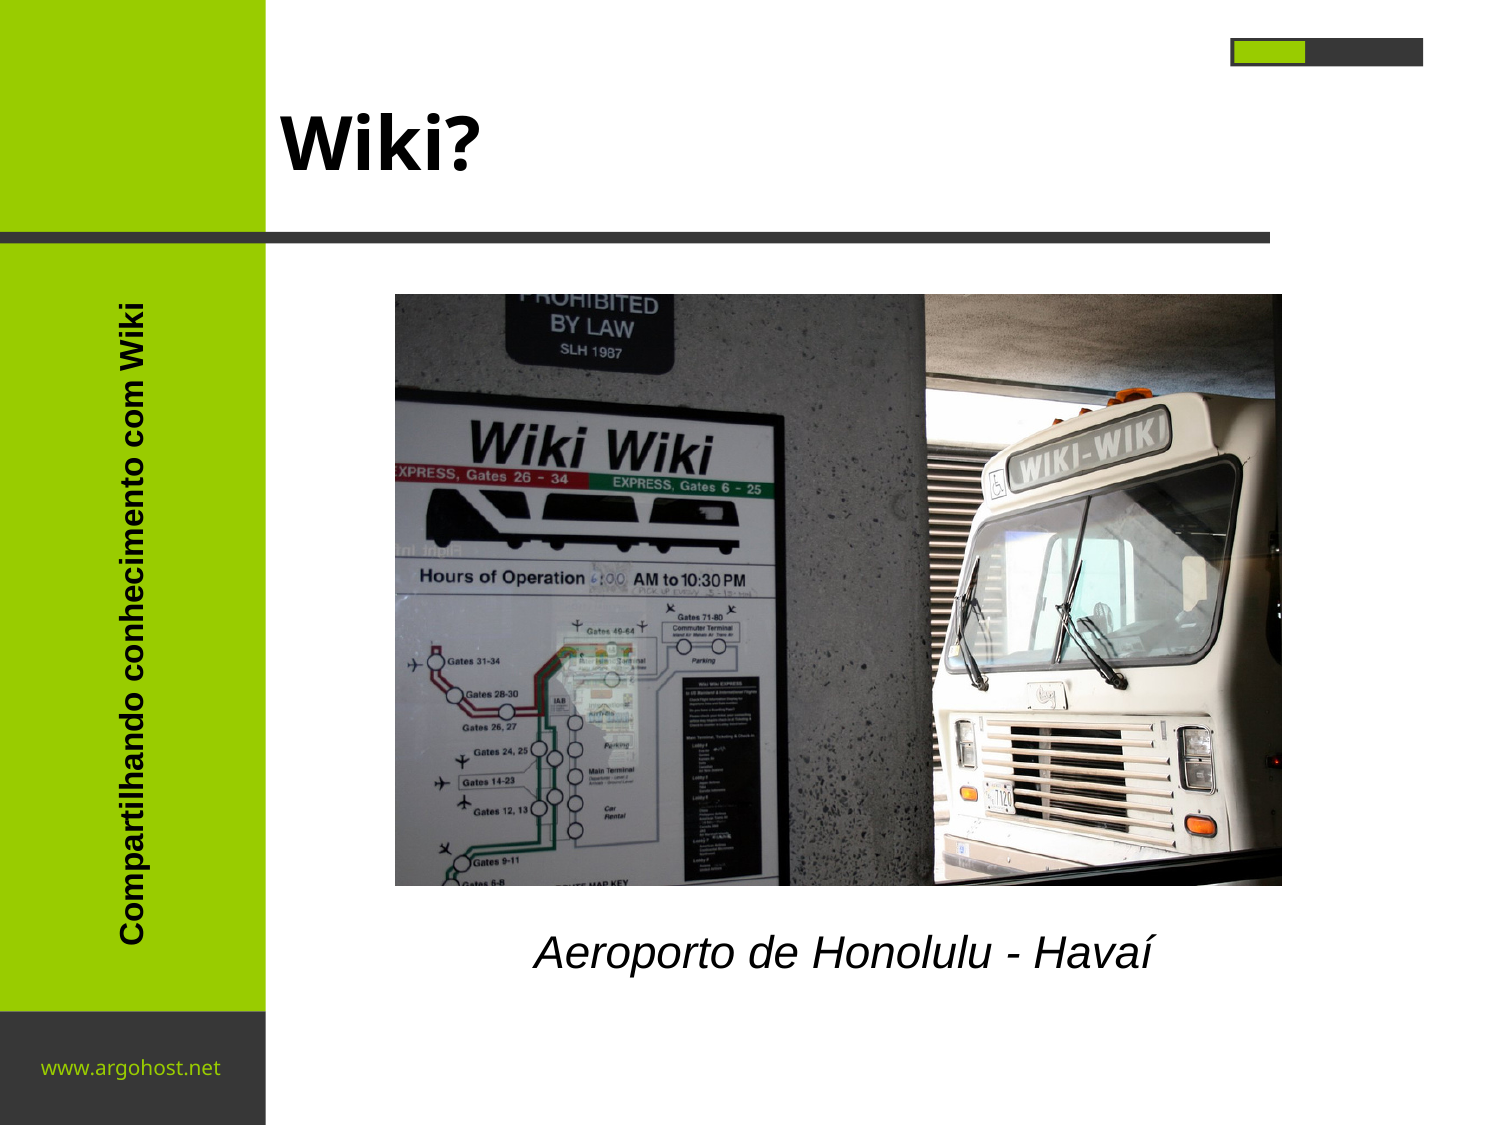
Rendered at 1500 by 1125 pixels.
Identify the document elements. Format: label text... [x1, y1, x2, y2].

text_box Aeroporto de Honolulu - Havaí [519, 915, 1199, 986]
text_box [1230, 38, 1424, 67]
text_box Wiki? [265, 88, 1353, 194]
text_box Compartilhando conhecimento com Wiki [100, 278, 160, 970]
picture [395, 294, 1282, 886]
text_box www.argohost.net [26, 1046, 236, 1088]
text_box [0, 0, 1270, 1125]
